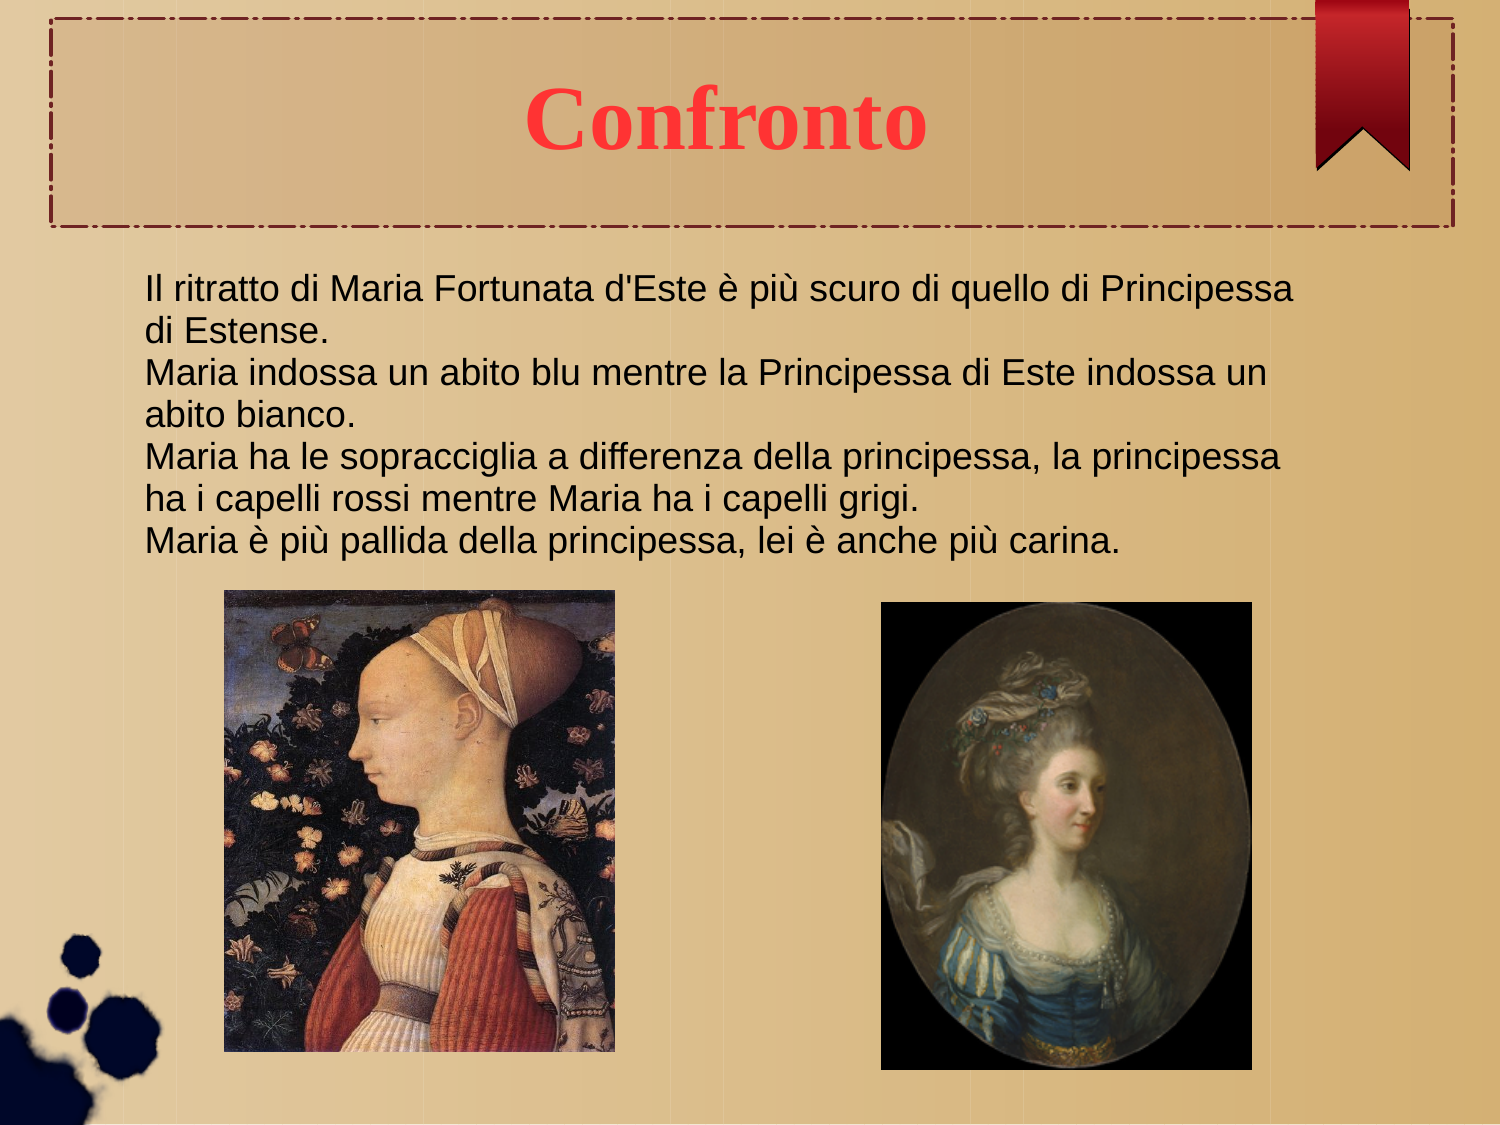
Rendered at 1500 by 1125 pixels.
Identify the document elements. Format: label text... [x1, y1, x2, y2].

title Confronto [77, 25, 1146, 213]
picture [881, 602, 1252, 1070]
picture [224, 590, 615, 1052]
text_box Il ritratto di Maria Fortunata d'Este è più scuro di quello di Principessa di Estense. Maria indossa un abito blu mentre la Principessa di Este indossa un abito bianco. Maria ha le sopracciglia a differenza della principessa, la principessa ha i capelli rossi mentre Maria ha i capelli grigi. Maria è più pallida della principessa, lei è anche più carina. [129, 259, 1323, 603]
